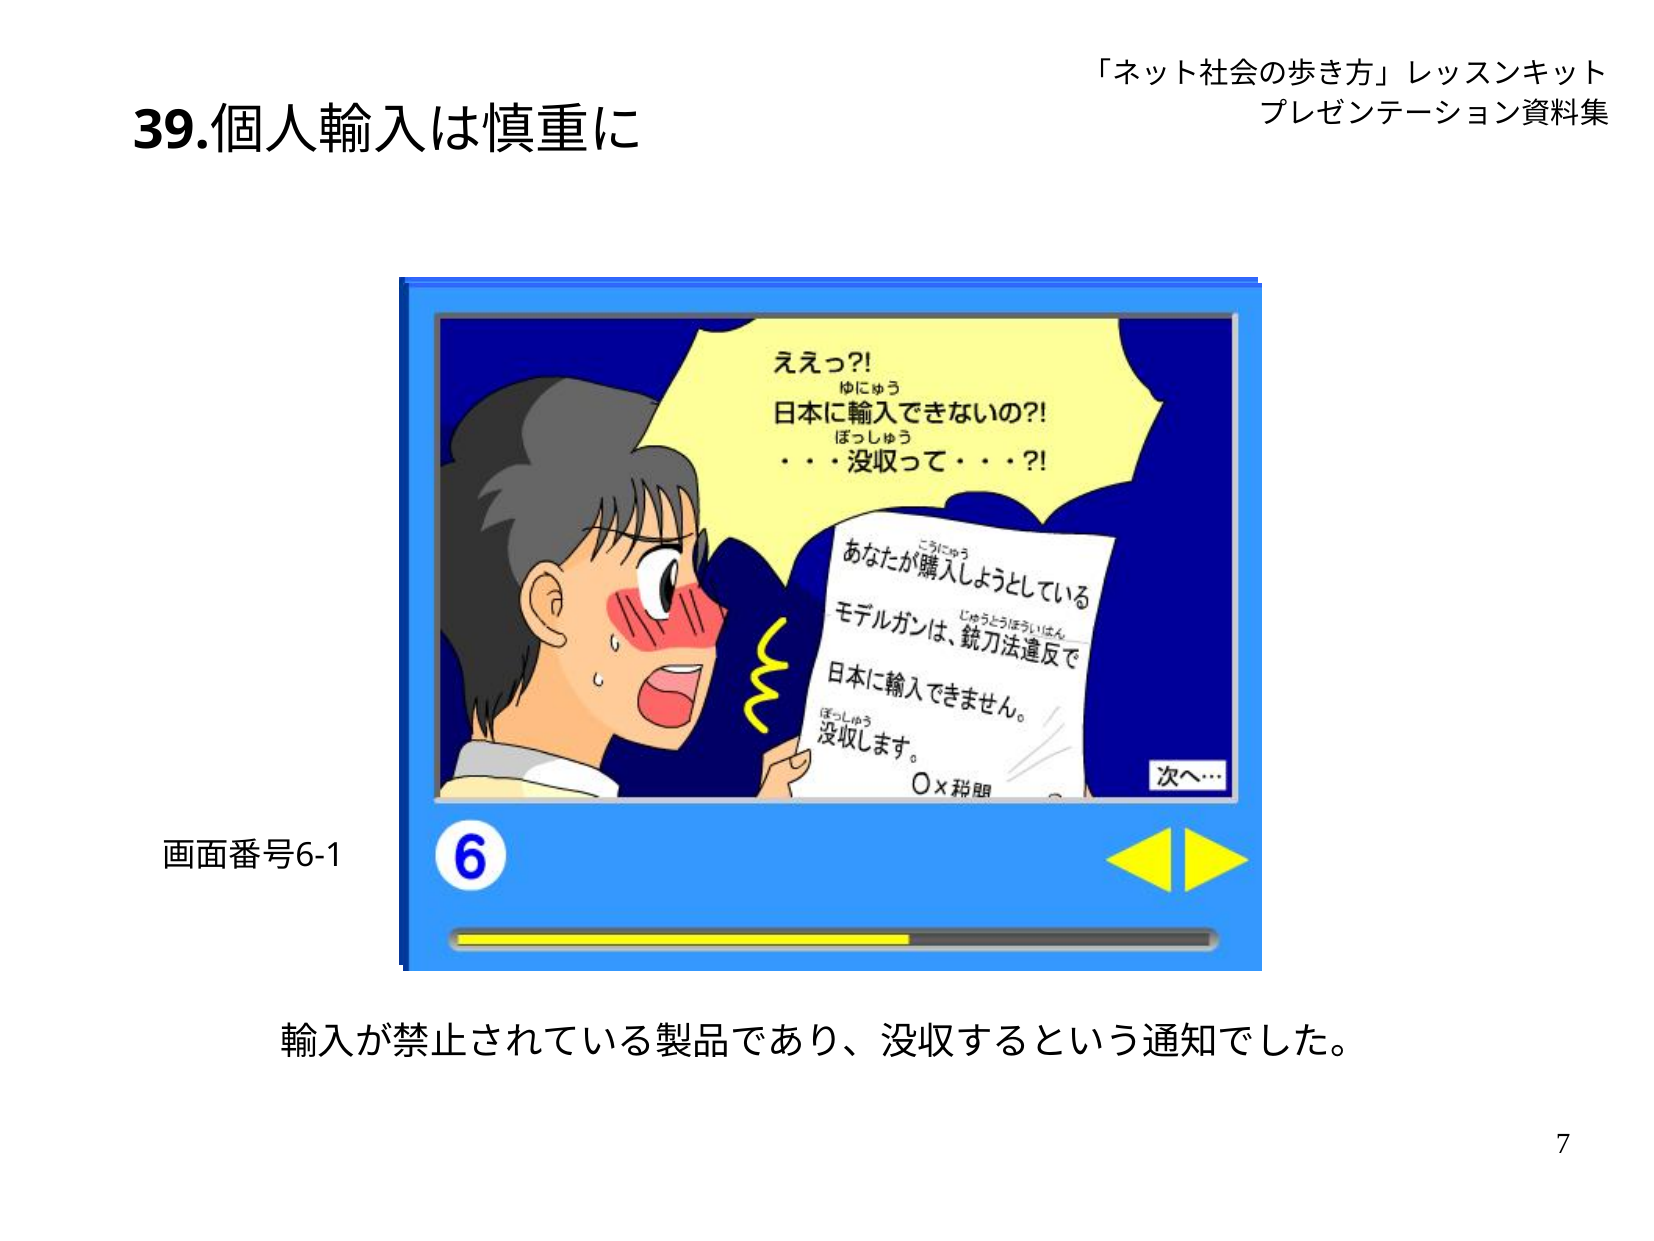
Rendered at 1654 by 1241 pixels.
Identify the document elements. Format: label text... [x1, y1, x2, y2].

picture [399, 277, 1262, 971]
text_box 画面番号6-1 [147, 826, 384, 882]
text_box 輸入が禁止されている製品であり、没収するという通知でした。 [265, 1003, 1447, 1074]
text_box 「ネット社会の歩き方」レッスンキット プレゼンテーション資料集 [1062, 44, 1625, 139]
text_box 39.個人輸入は慎重に [118, 88, 1241, 169]
